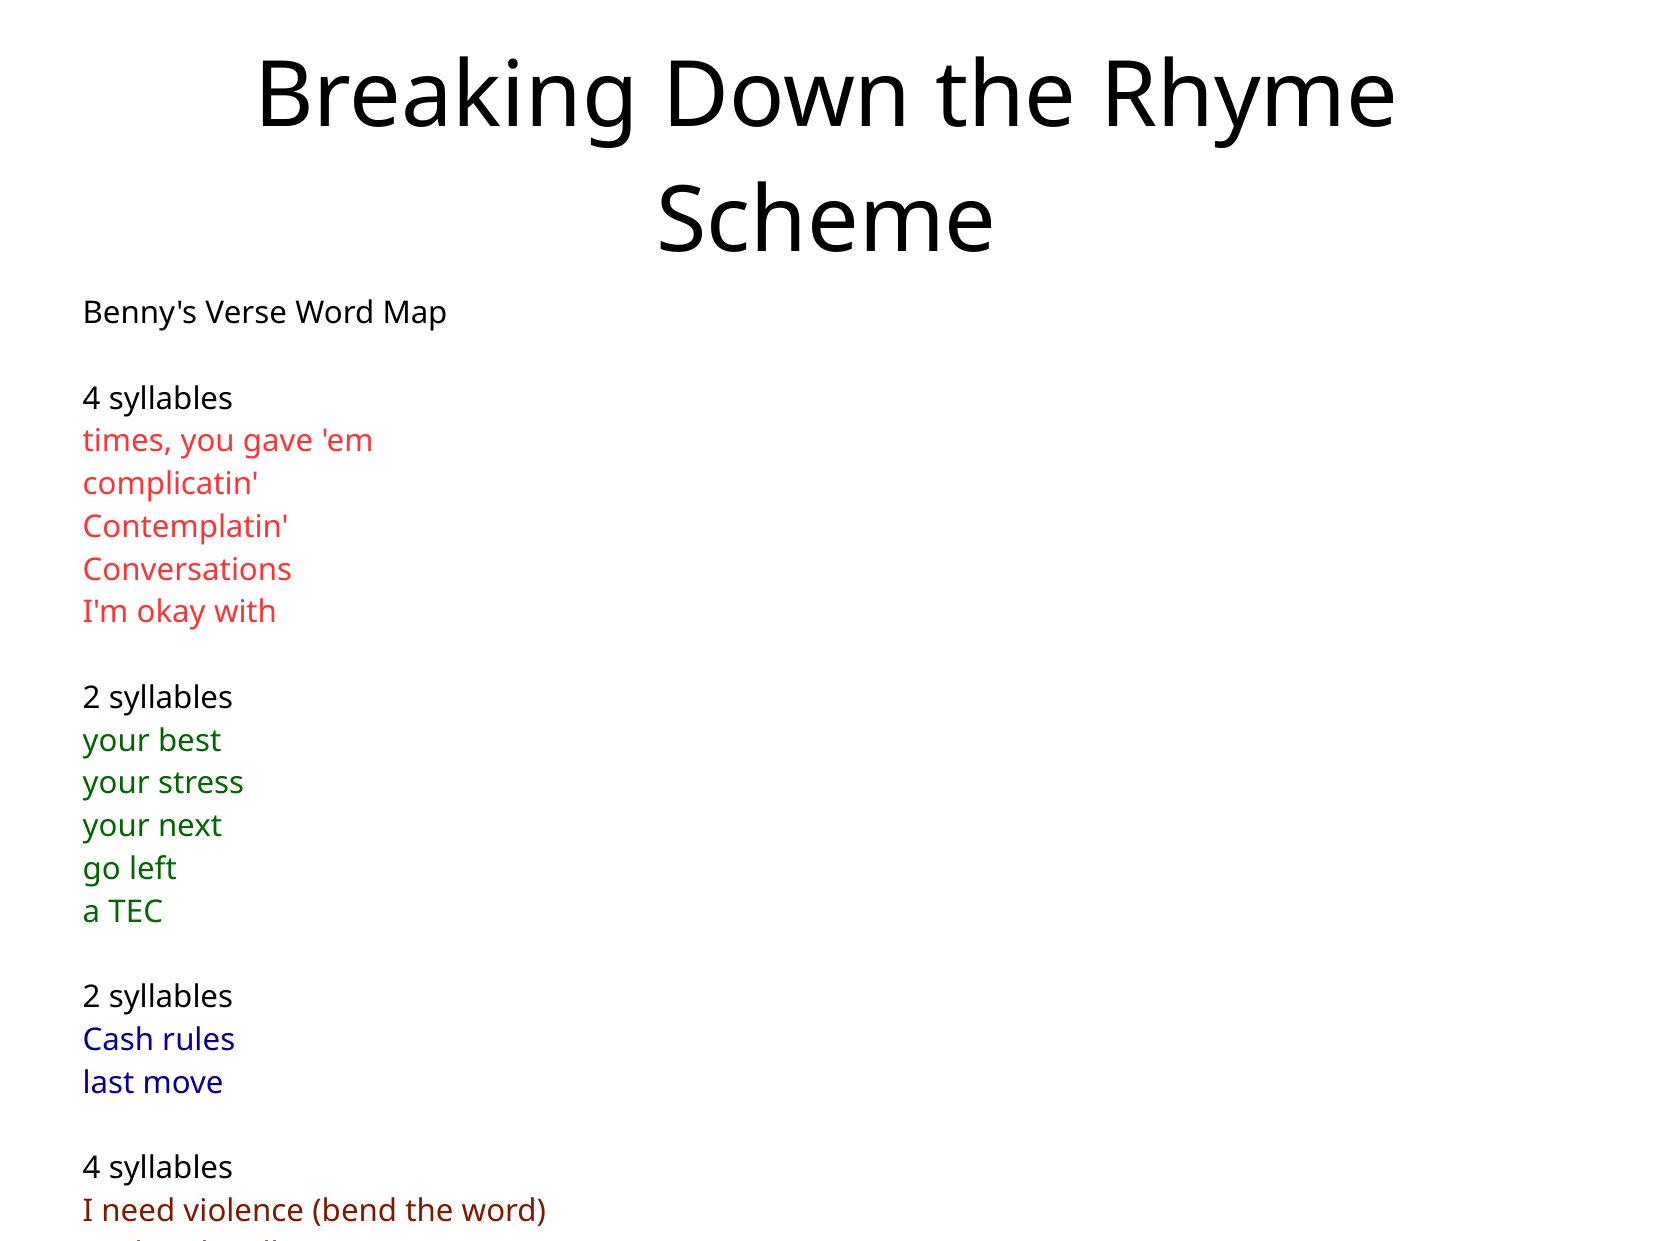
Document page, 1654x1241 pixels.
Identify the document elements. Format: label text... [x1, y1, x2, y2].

title Breaking Down the Rhyme Scheme [82, 49, 1571, 257]
subtitle Benny's Verse Word Map 4 syllables times, you gave 'em complicatin' Contemplatin' Conversations I'm okay with 2 syllables your best your stress your next go left a TEC 2 syllables Cash rules last move 4 syllables I need violence (bend the word) Rasheed Wallace [82, 290, 1571, 1241]
